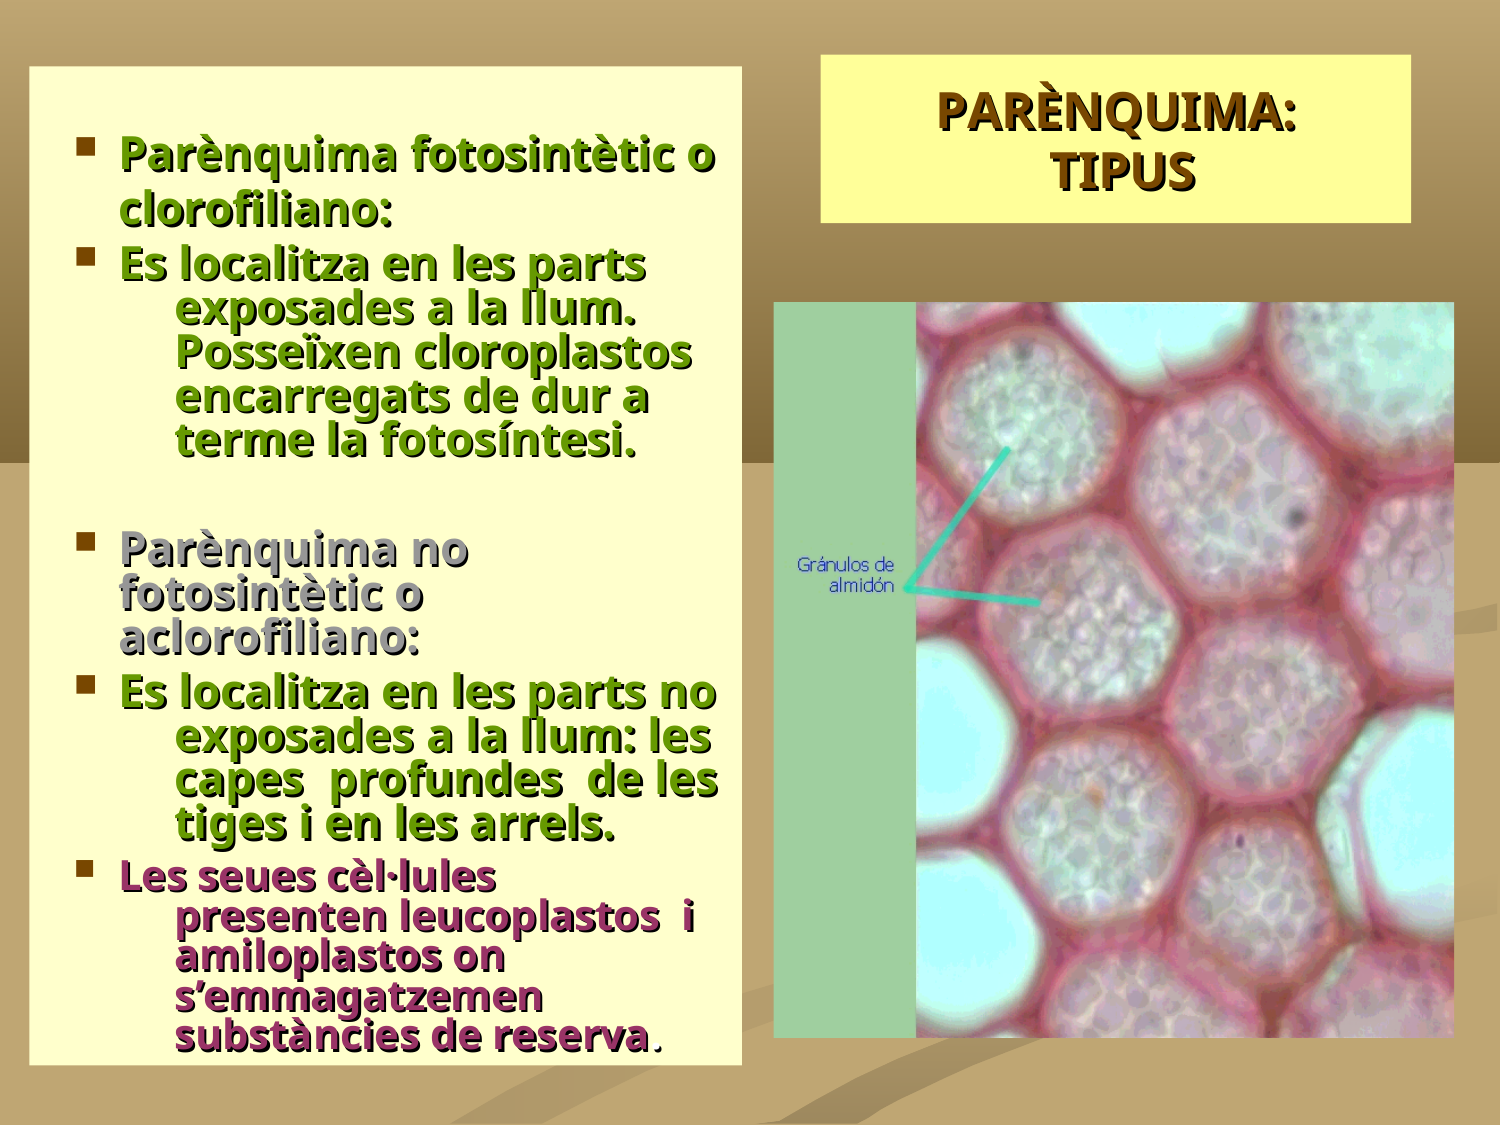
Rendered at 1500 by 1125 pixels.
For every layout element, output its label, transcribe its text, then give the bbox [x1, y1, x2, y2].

list Parènquima fotosintètic o clorofiliano: Es localitza en les parts exposades a la llum. Posseïxen cloroplastos encarregats de dur a terme la fotosíntesi. Parènquima no fotosintètic o aclorofiliano: Es localitza en les parts no exposades a la llum: les capes profundes de les tiges i en les arrels. Les seues cèl·lules presenten leucoplastos i amiloplastos on s’emmagatzemen substàncies de reserva. [29, 66, 742, 1055]
title PARÈNQUIMA: TIPUS [820, 54, 1412, 224]
text_box [773, 302, 1455, 1038]
